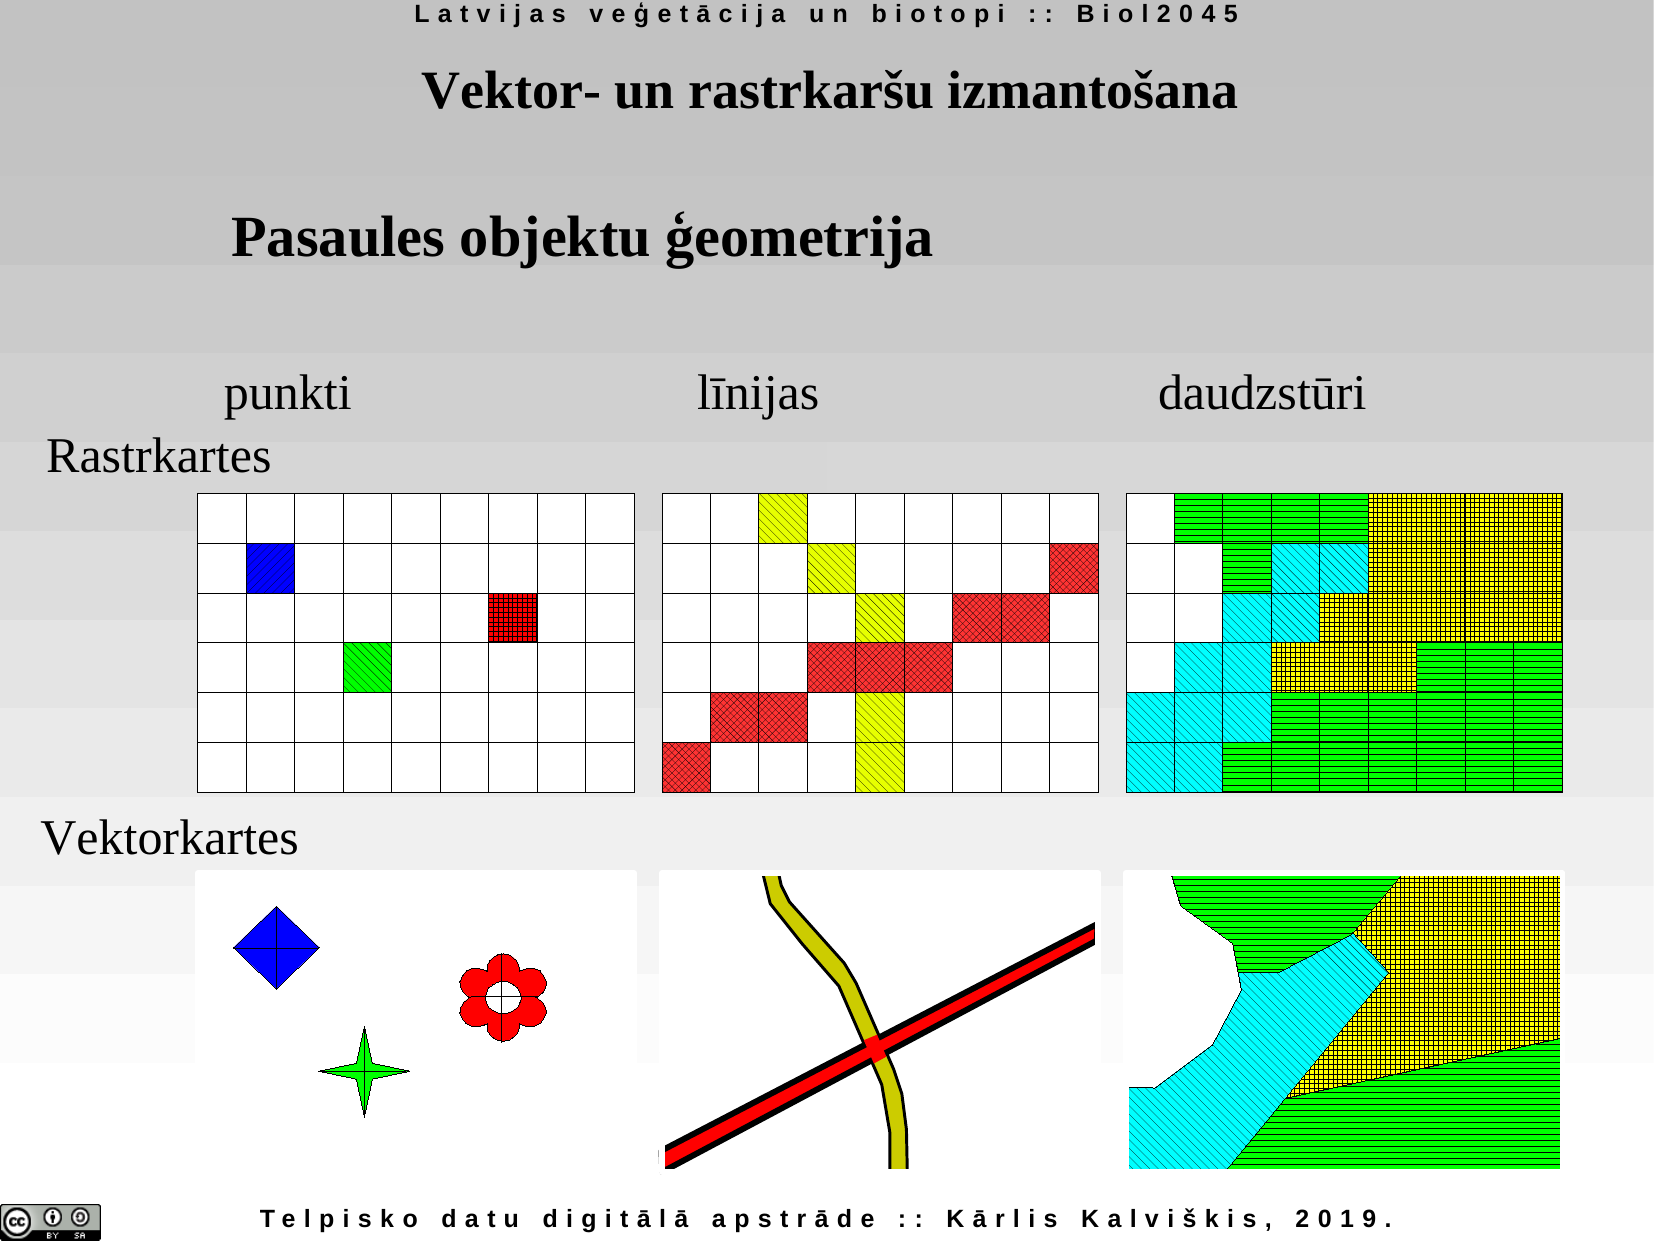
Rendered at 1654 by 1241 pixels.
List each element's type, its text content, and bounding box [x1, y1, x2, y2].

text_box Vektorkartes [40, 809, 300, 866]
text_box daudzstūri [1158, 364, 1465, 429]
text_box līnijas [697, 364, 956, 429]
text_box Rastrkartes [46, 427, 272, 483]
text_box [662, 493, 1099, 793]
text_box punkti [223, 364, 494, 432]
title Vektor- un rastrkaršu izmantošana [34, 61, 1626, 222]
text_box [1126, 493, 1563, 793]
text_box [197, 493, 635, 793]
picture [0, 0, 1654, 1241]
text_box [197, 873, 635, 1173]
text_box [1129, 876, 1560, 1169]
text_box [665, 876, 1095, 1169]
text_box Pasaules objektu ģeometrija [231, 204, 935, 269]
